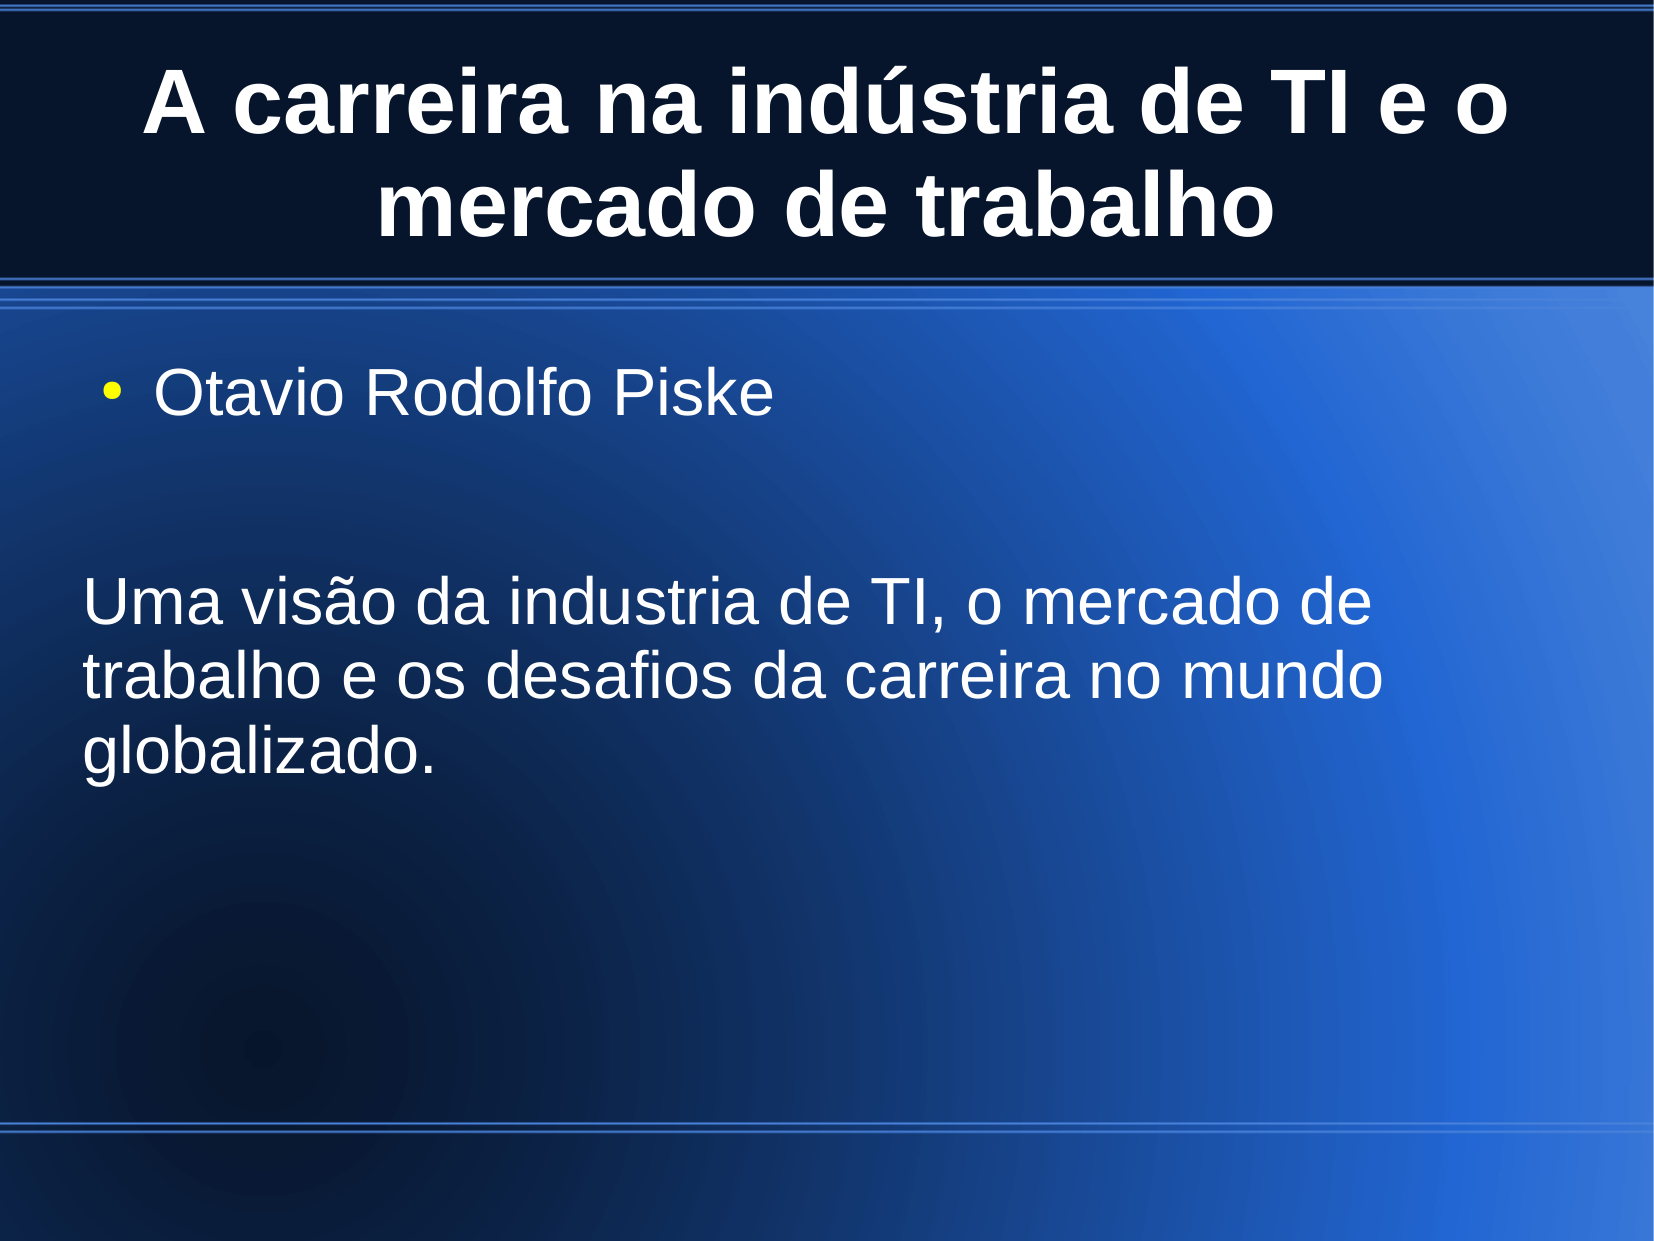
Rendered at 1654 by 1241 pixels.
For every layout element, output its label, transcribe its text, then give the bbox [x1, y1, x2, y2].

list Otavio Rodolfo Piske Uma visão da industria de TI, o mercado de trabalho e os desafios da carreira no mundo globalizado. [82, 355, 1571, 1043]
title A carreira na indústria de TI e o mercado de trabalho [82, 50, 1571, 256]
picture [0, 0, 1654, 1241]
